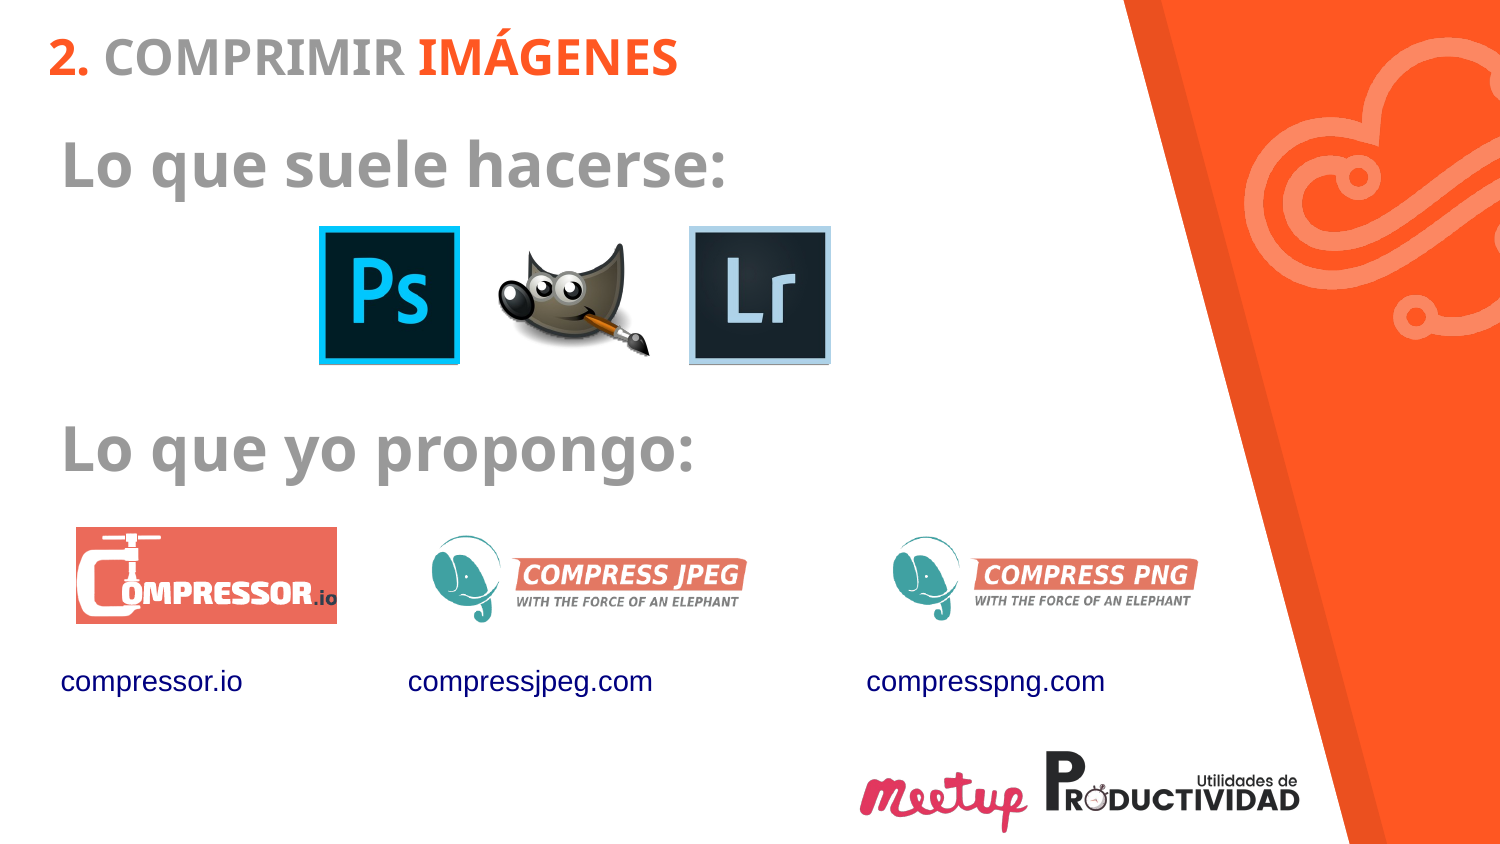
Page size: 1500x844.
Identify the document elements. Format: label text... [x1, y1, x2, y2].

title compressjpeg.com [392, 637, 795, 723]
picture [496, 216, 654, 374]
picture [858, 769, 1030, 835]
title Lo que yo propongo: [45, 390, 883, 502]
picture [877, 527, 1210, 624]
title compresspng.com [851, 624, 1254, 736]
picture [1236, 23, 1500, 351]
picture [326, 233, 454, 358]
title Lo que suele hacerse: [45, 107, 794, 219]
title compressor.io [45, 637, 361, 723]
title 2. COMPRIMIR IMÁGENES [33, 17, 1124, 94]
picture [689, 226, 831, 364]
picture [1042, 746, 1302, 811]
picture [426, 527, 752, 624]
picture [76, 527, 337, 624]
